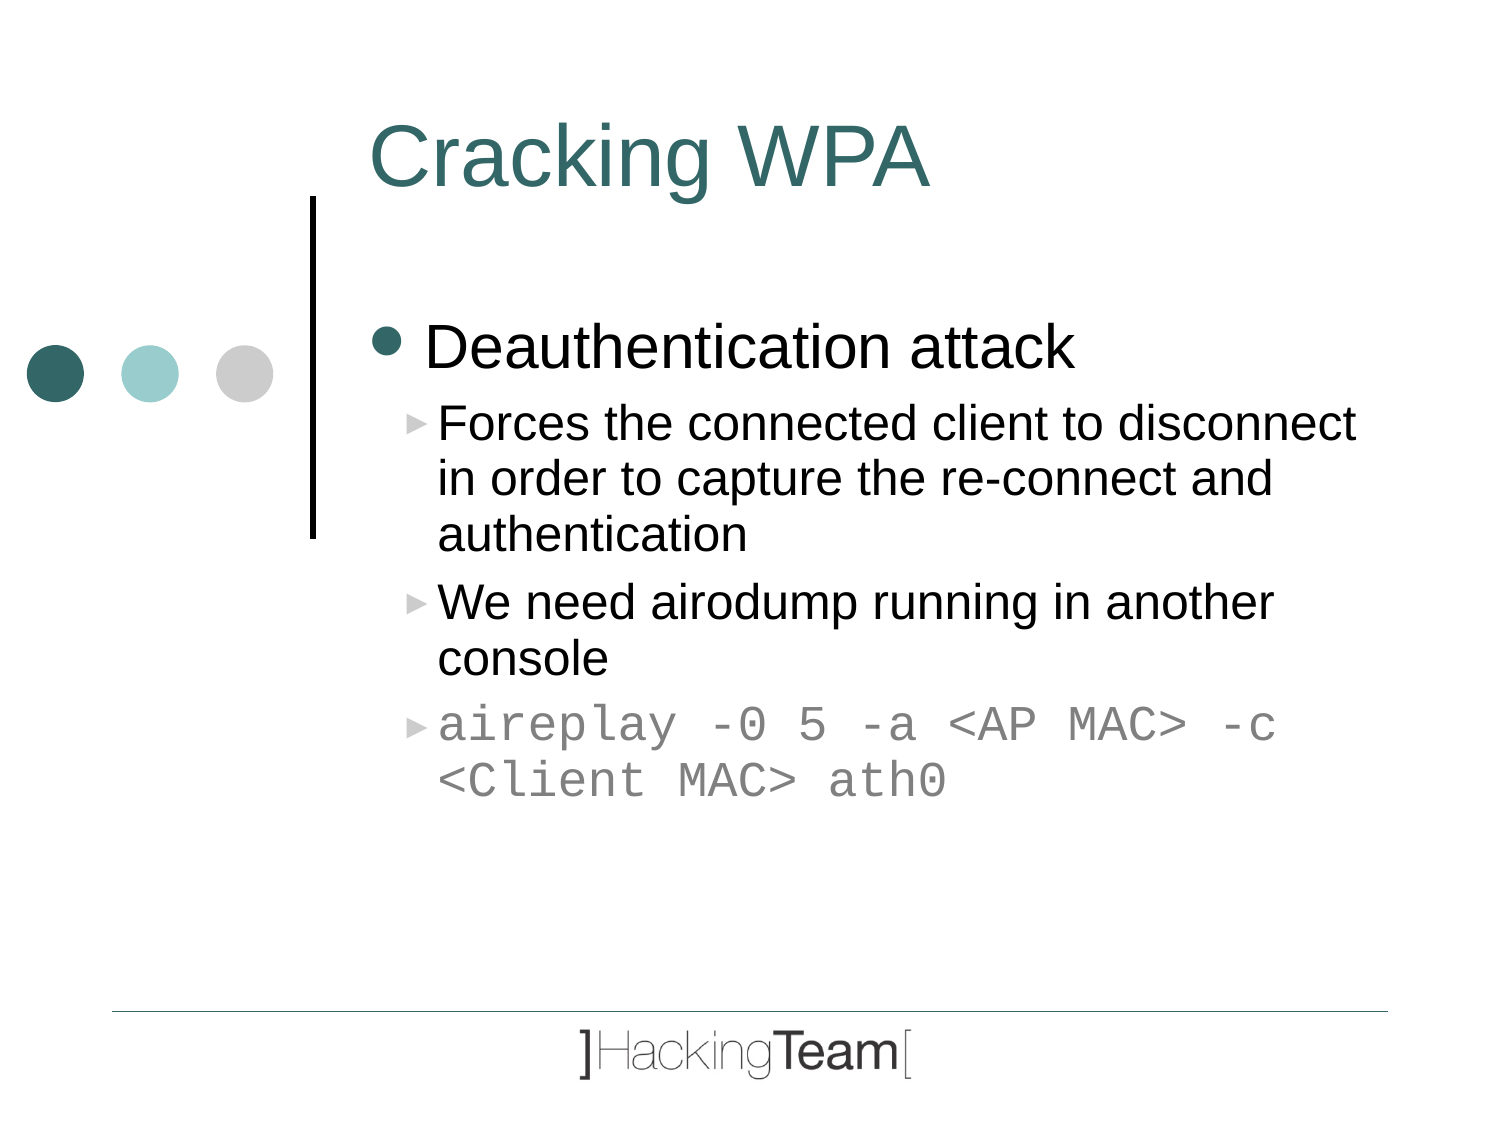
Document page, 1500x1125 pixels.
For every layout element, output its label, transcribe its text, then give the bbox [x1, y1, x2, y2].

picture [574, 1041, 916, 1084]
list Deauthentication attack Forces the connected client to disconnect in order to capture the re-connect and authentication We need airodump running in another console aireplay -0 5 -a <AP MAC> -c <Client MAC> ath0 [249, 312, 1401, 1041]
title Cracking WPA [249, 38, 1401, 275]
